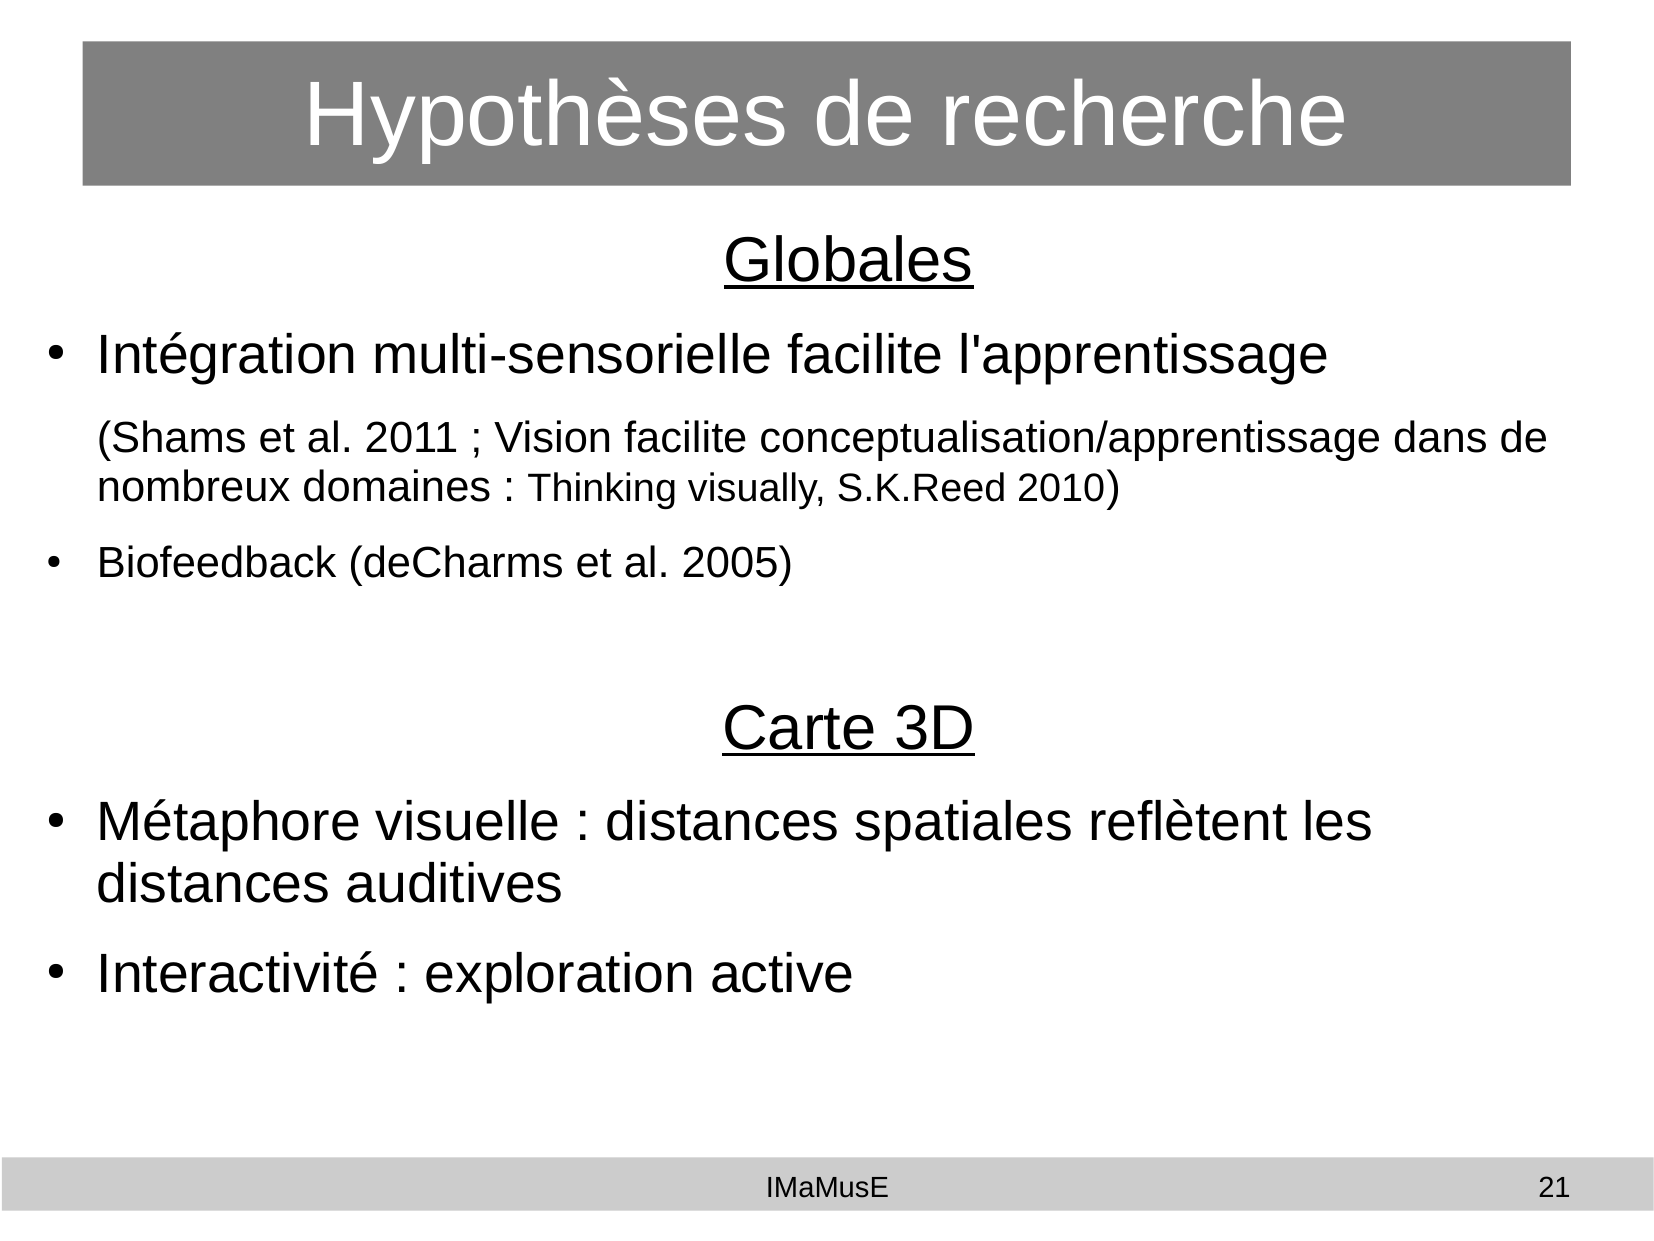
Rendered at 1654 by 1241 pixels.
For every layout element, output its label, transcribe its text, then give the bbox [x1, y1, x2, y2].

title Hypothèses de recherche [82, 41, 1571, 186]
list Globales Intégration multi-sensorielle facilite l'apprentissage (Shams et al. 2011 ; Vision facilite conceptualisation/apprentissage dans de nombreux domaines : Thinking visually, S.K.Reed 2010) Biofeedback (deCharms et al. 2005) Carte 3D Métaphore visuelle : distances spatiales reflètent les distances auditives Interactivité : exploration active [29, 224, 1601, 1010]
